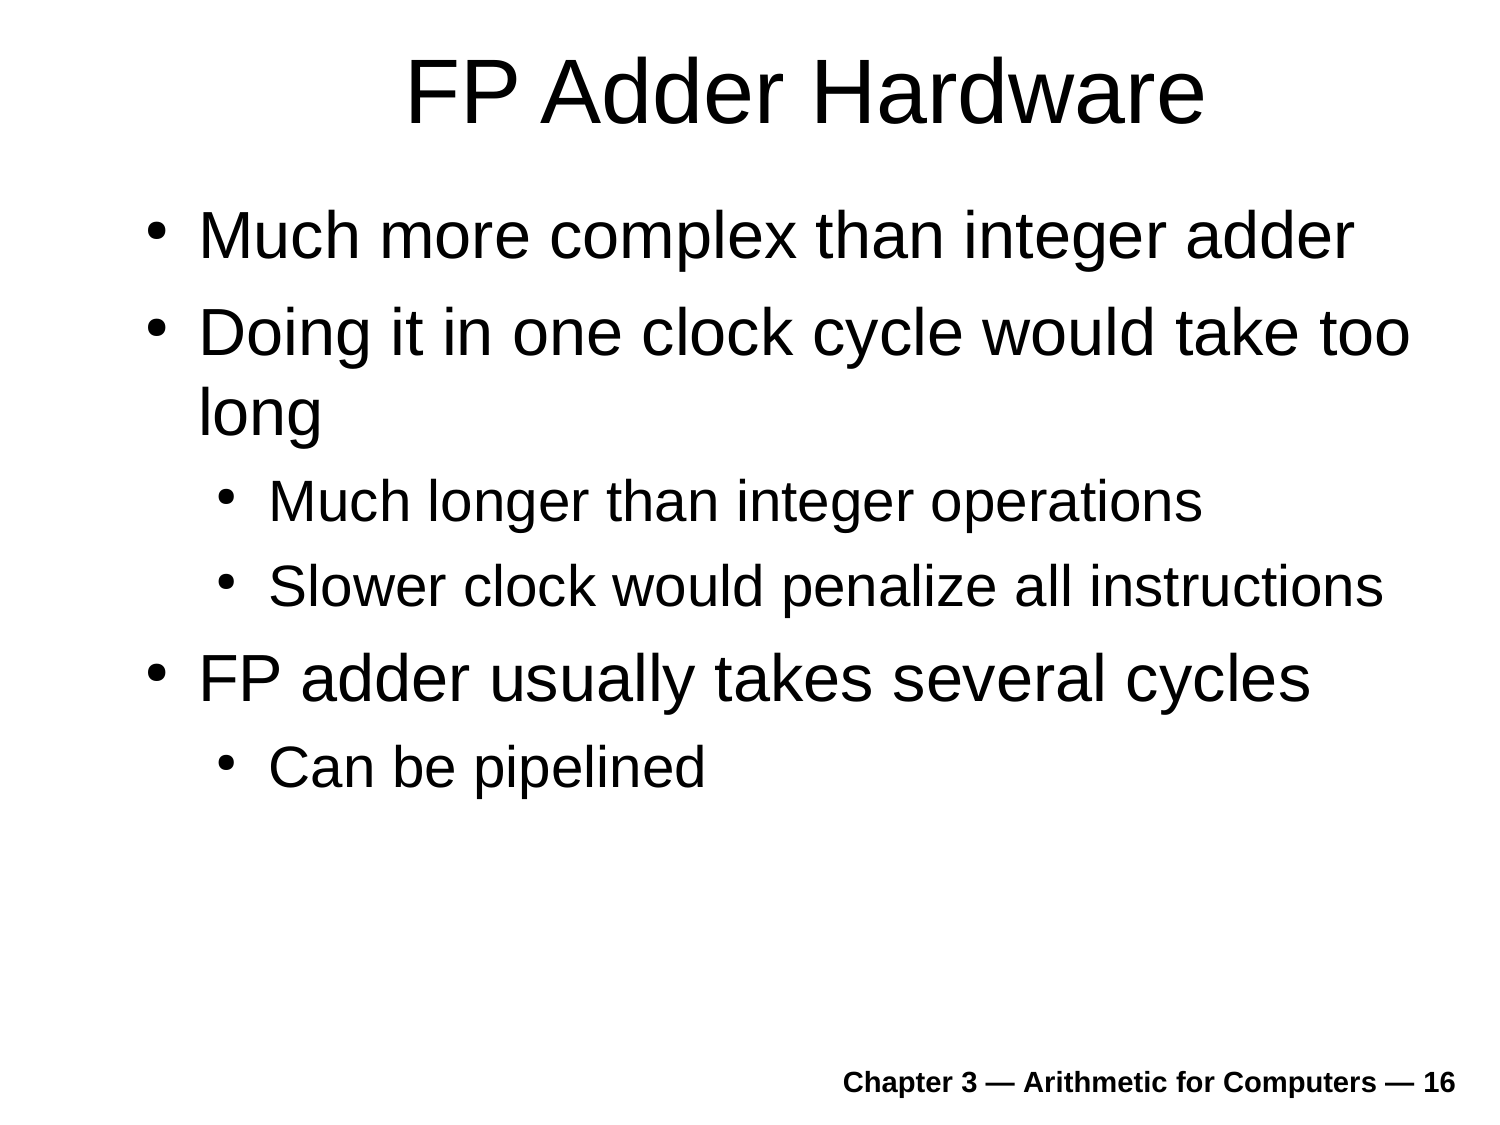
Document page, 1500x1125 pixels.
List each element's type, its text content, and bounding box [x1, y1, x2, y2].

text_box Chapter 3 — Arithmetic for Computers — <number> [277, 1046, 1471, 1106]
title FP Adder Hardware [112, 23, 1468, 149]
list Much more complex than integer adder Doing it in one clock cycle would take too long Much longer than integer operations Slower clock would penalize all instructions FP adder usually takes several cycles Can be pipelined [112, 184, 1469, 1024]
